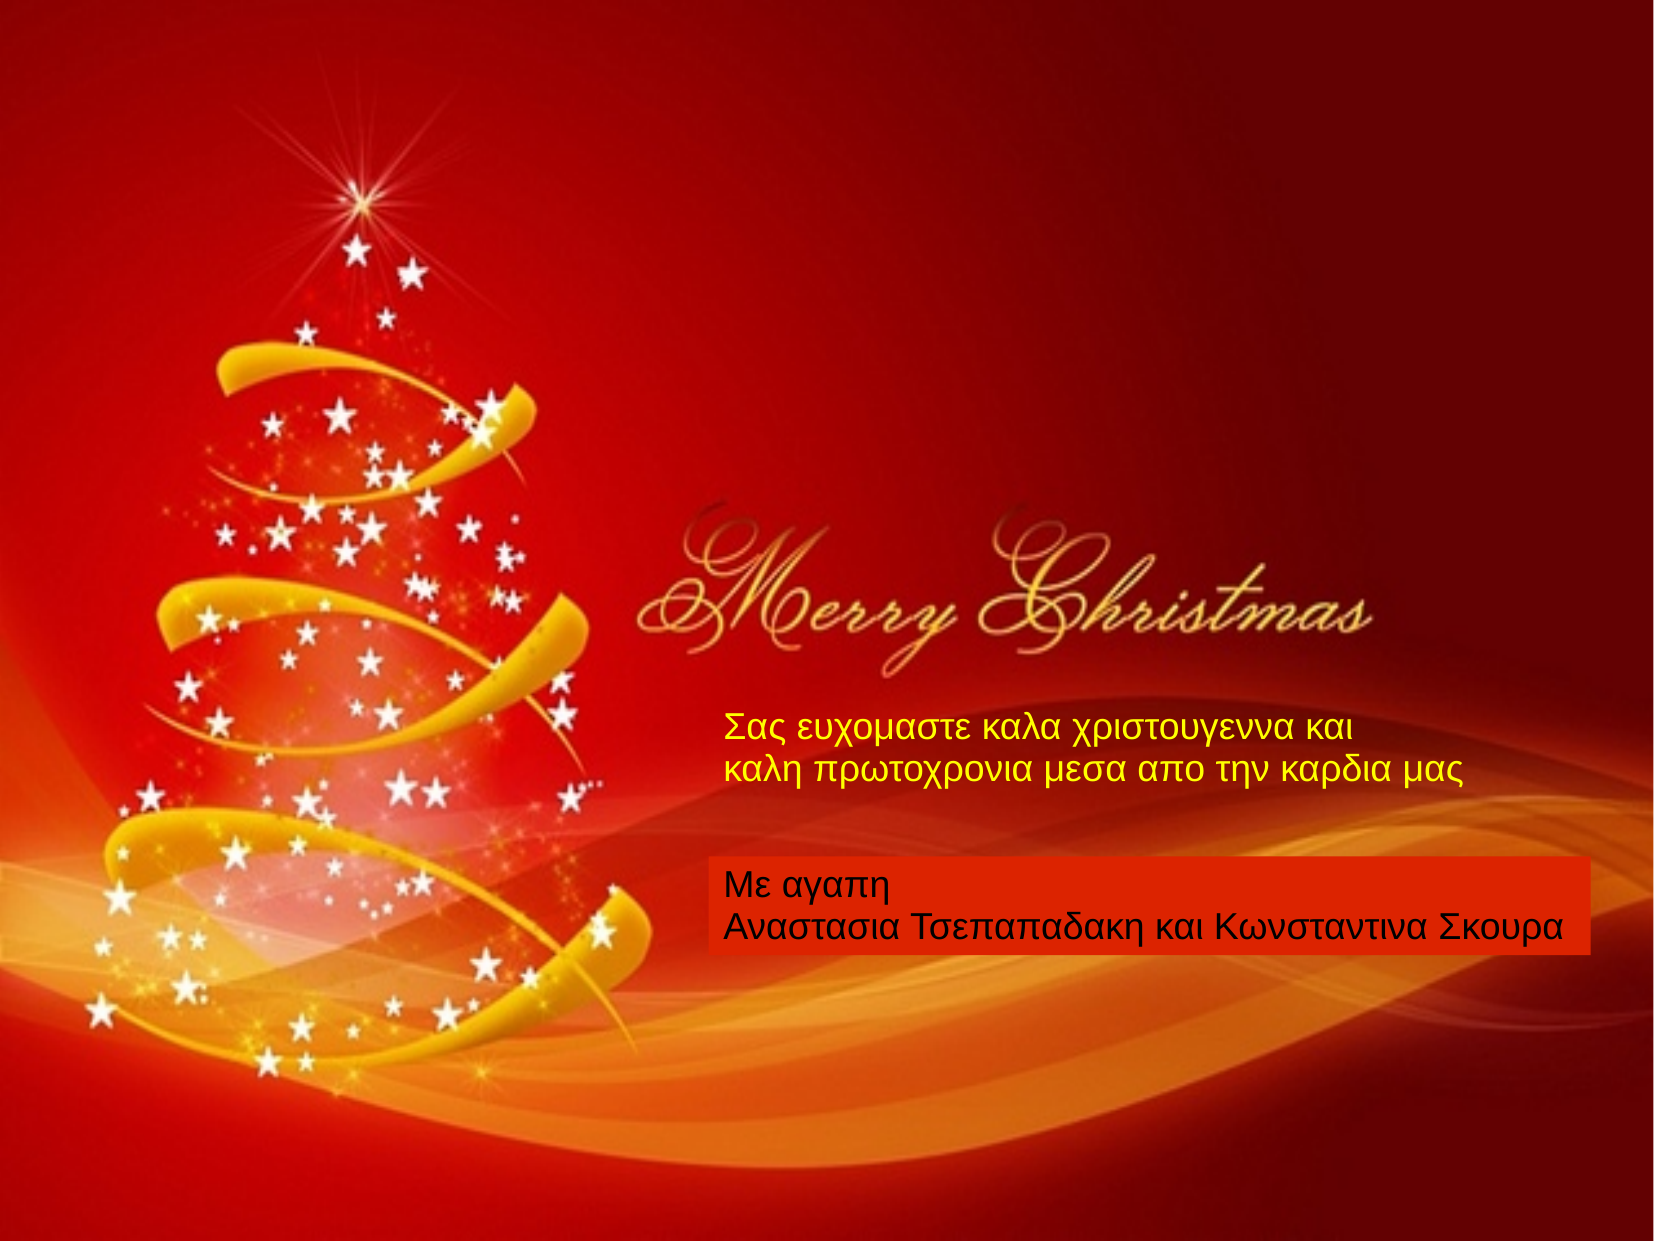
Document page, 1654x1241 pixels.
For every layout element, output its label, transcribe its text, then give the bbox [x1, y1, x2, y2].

picture [0, 0, 1654, 1241]
text_box Σας ευχομαστε καλα χριστουγεννα και καλη πρωτοχρονια μεσα απο την καρδια μας [708, 698, 1654, 798]
text_box Με αγαπη Αναστασια Τσεπαπαδακη και Κωνσταντινα Σκουρα [708, 856, 1591, 956]
